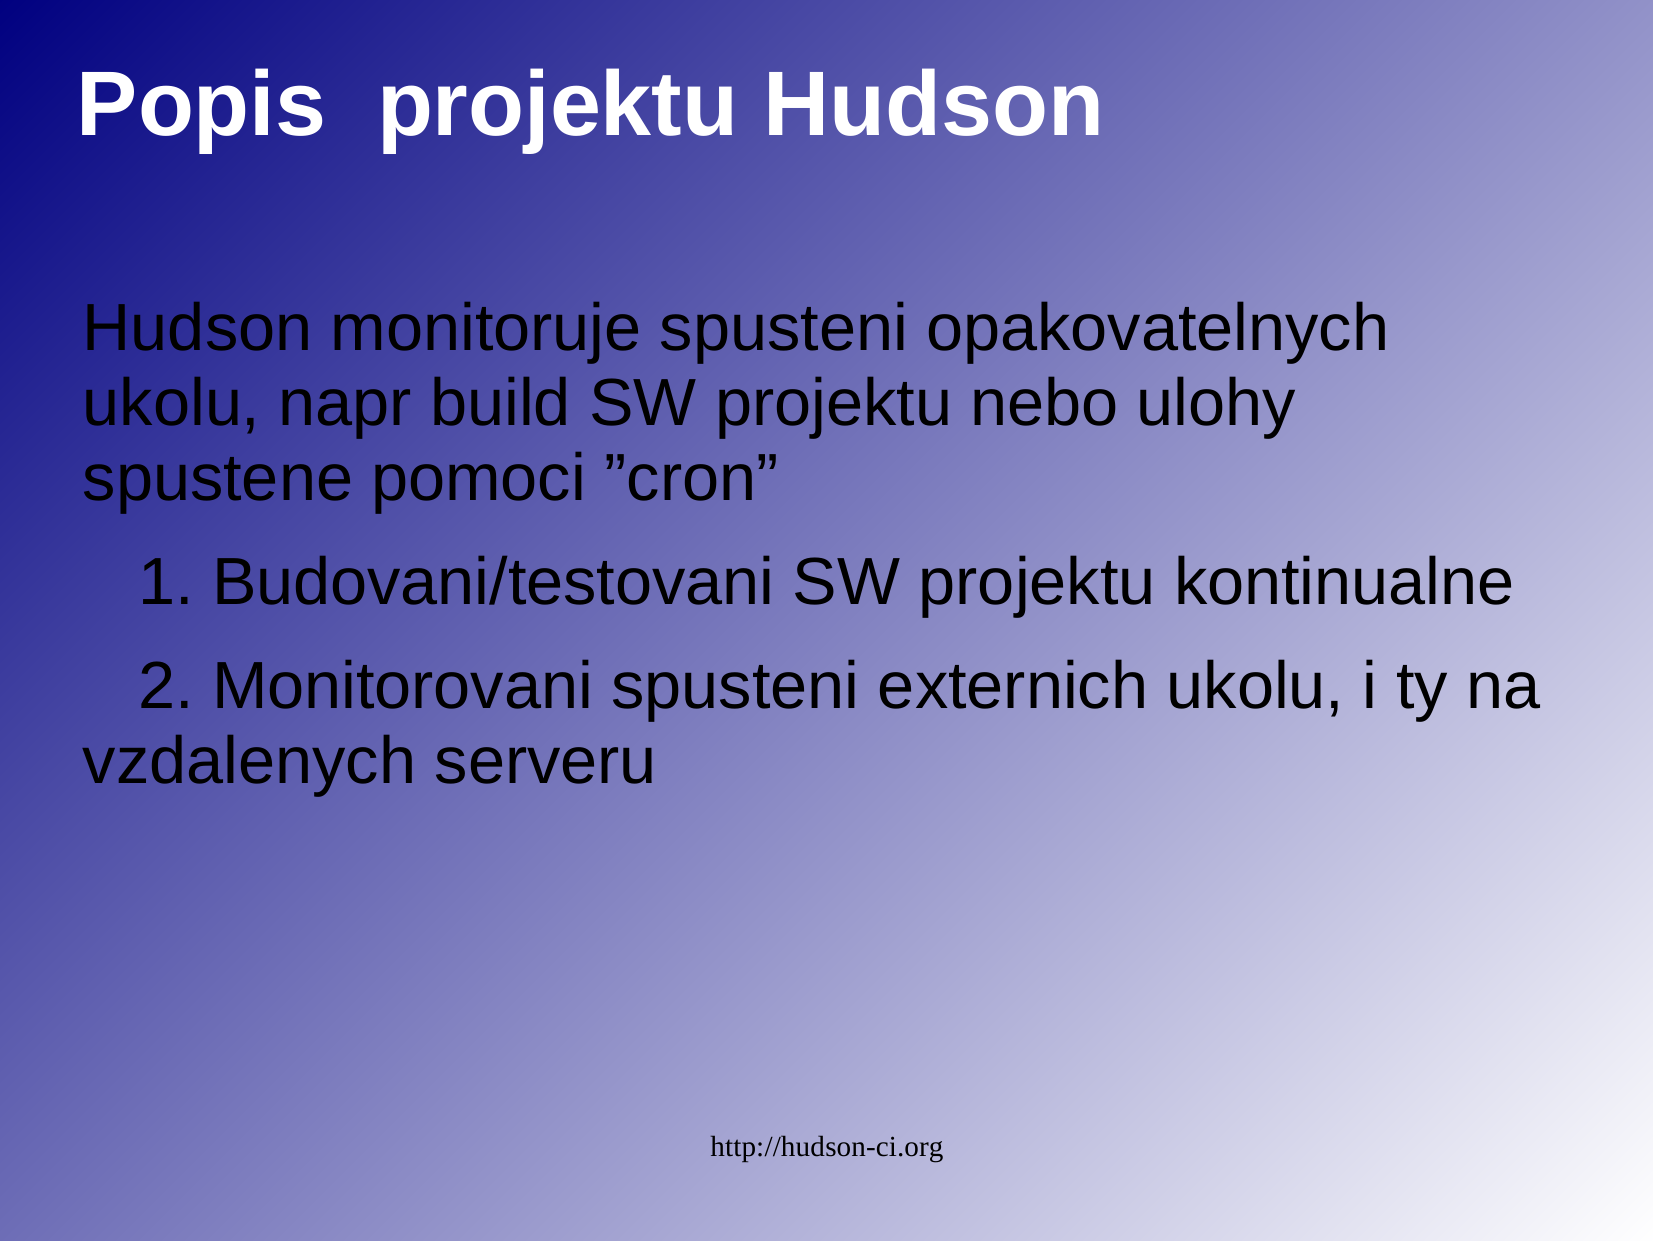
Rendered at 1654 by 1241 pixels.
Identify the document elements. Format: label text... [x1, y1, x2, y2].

list Hudson monitoruje spusteni opakovatelnych ukolu, napr build SW projektu nebo ulohy spustene pomoci ”cron” 1. Budovani/testovani SW projektu kontinualne 2. Monitorovani spusteni externich ukolu, i ty na vzdalenych serveru [82, 290, 1571, 1095]
title Popis projektu Hudson [76, 7, 1565, 200]
